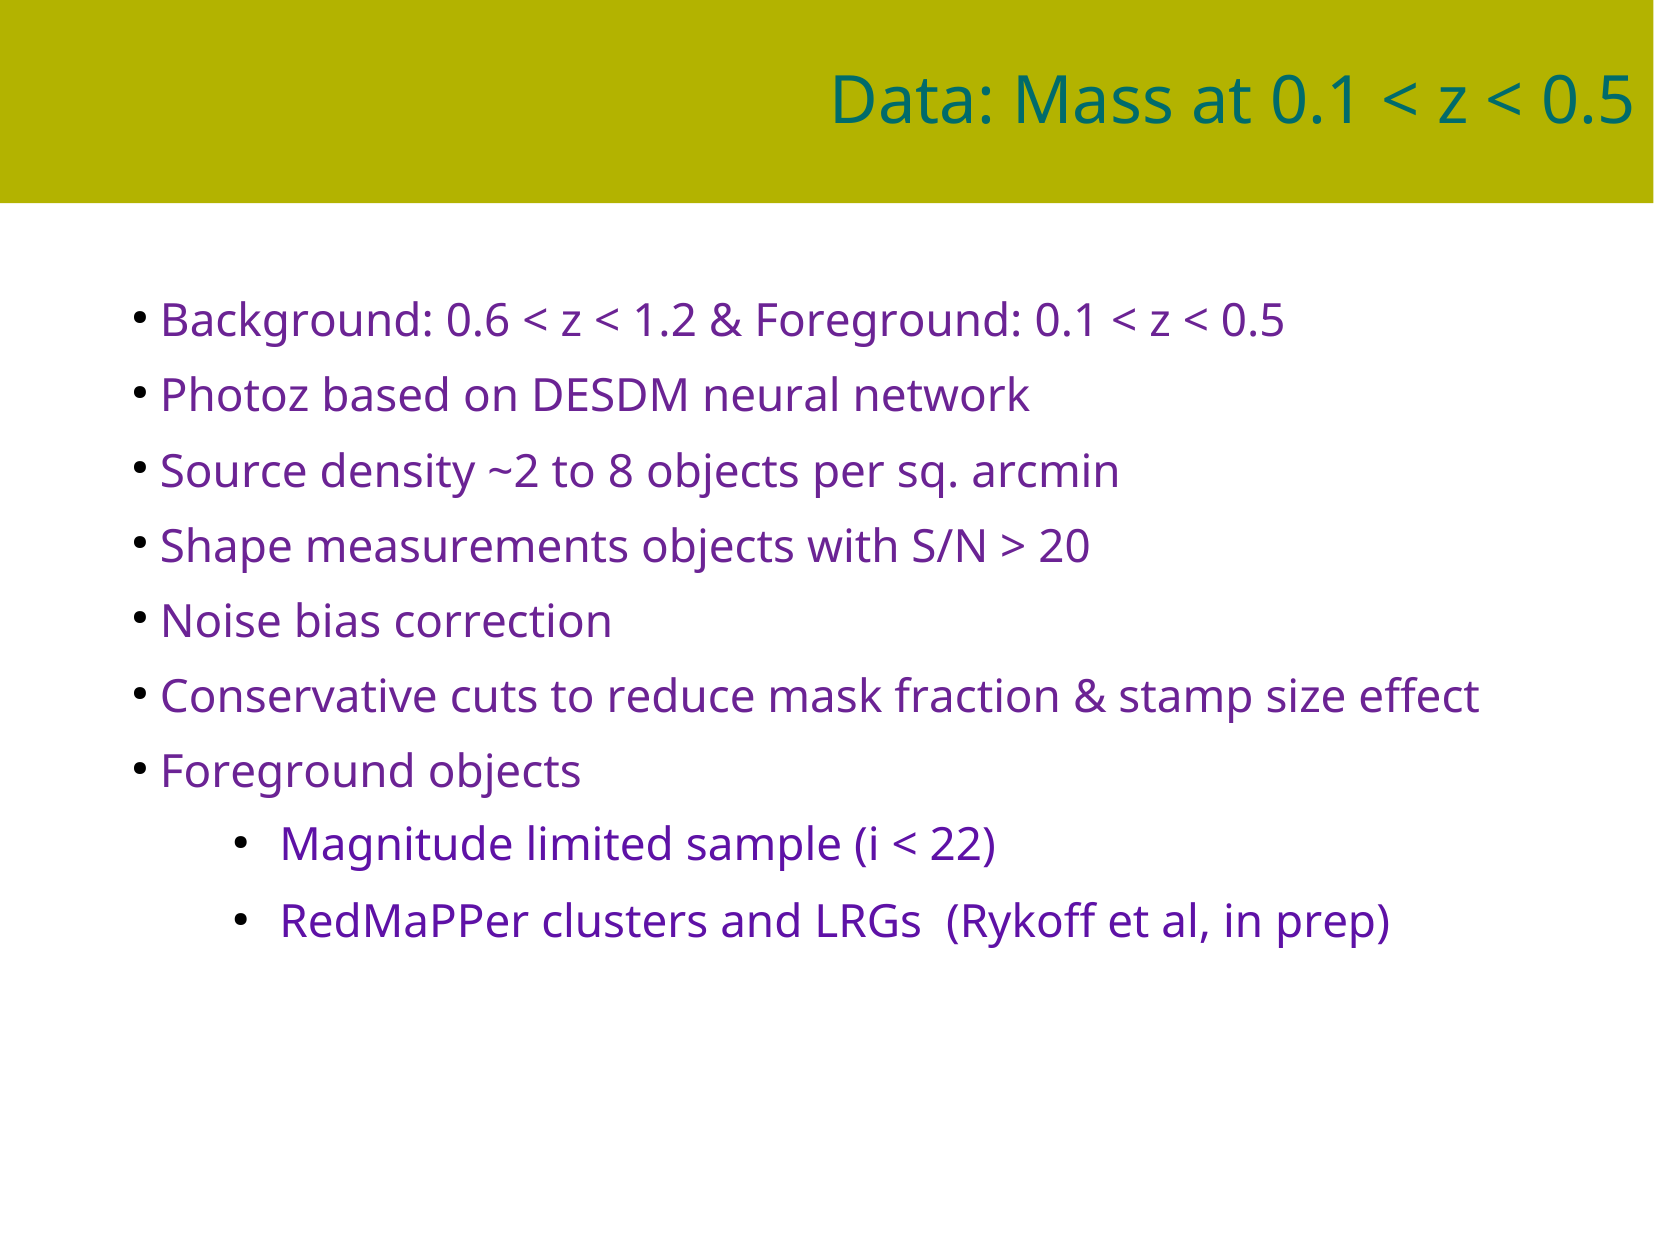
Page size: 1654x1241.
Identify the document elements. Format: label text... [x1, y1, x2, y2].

title Data: Mass at 0.1 < z < 0.5 [0, 0, 1654, 204]
list Background: 0.6 < z < 1.2 & Foreground: 0.1 < z < 0.5 Photoz based on DESDM neural network Source density ~2 to 8 objects per sq. arcmin Shape measurements objects with S/N > 20 Noise bias correction Conservative cuts to reduce mask fraction & stamp size effect Foreground objects Magnitude limited sample (i < 22) RedMaPPer clusters and LRGs (Rykoff et al, in prep) [82, 290, 1571, 1109]
